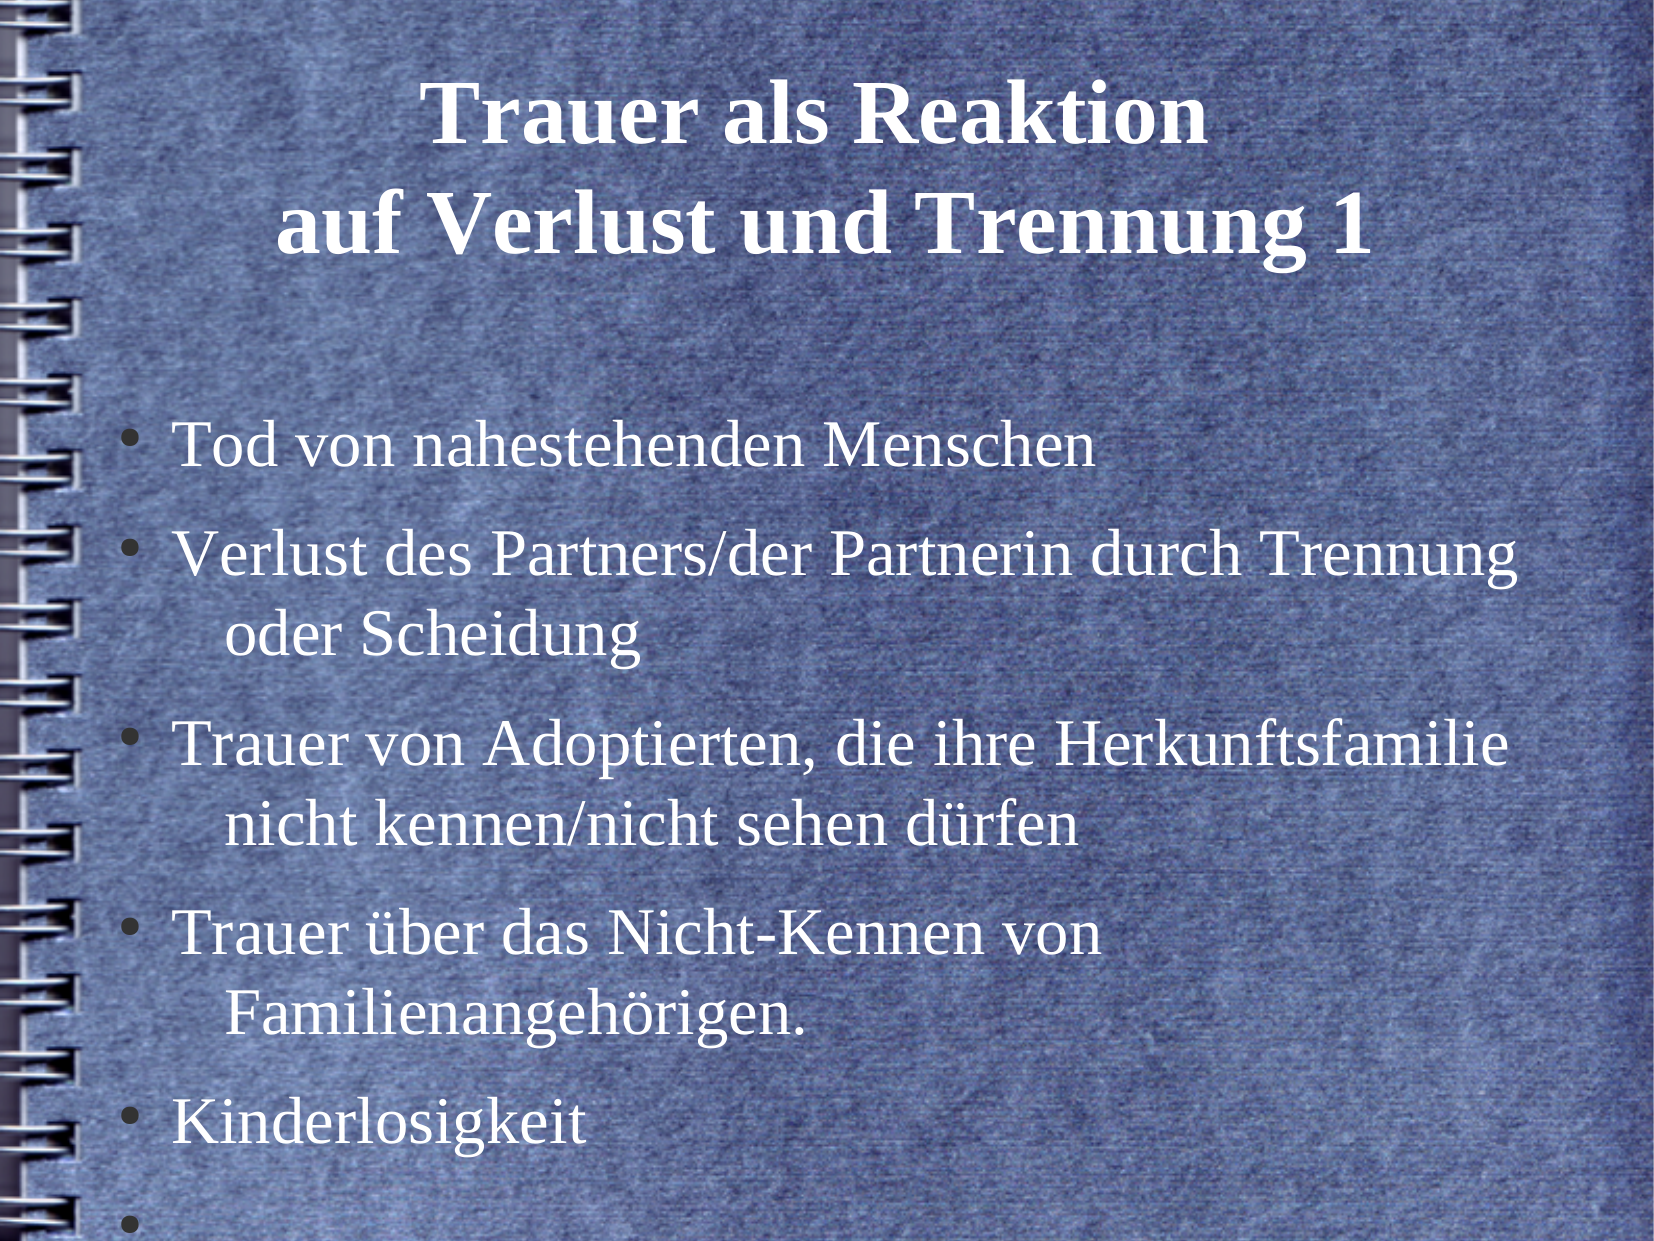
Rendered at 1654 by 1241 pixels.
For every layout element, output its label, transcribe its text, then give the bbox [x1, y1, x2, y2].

title Trauer als Reaktion auf Verlust und Trennung 1 [82, 51, 1571, 255]
list Tod von nahestehenden Menschen Verlust des Partners/der Partnerin durch Trennung oder Scheidung Trauer von Adoptierten, die ihre Herkunftsfamilie nicht kennen/nicht sehen dürfen Trauer über das Nicht-Kennen von Familienangehörigen. Kinderlosigkeit [82, 290, 1571, 1241]
picture [0, 0, 1654, 1241]
